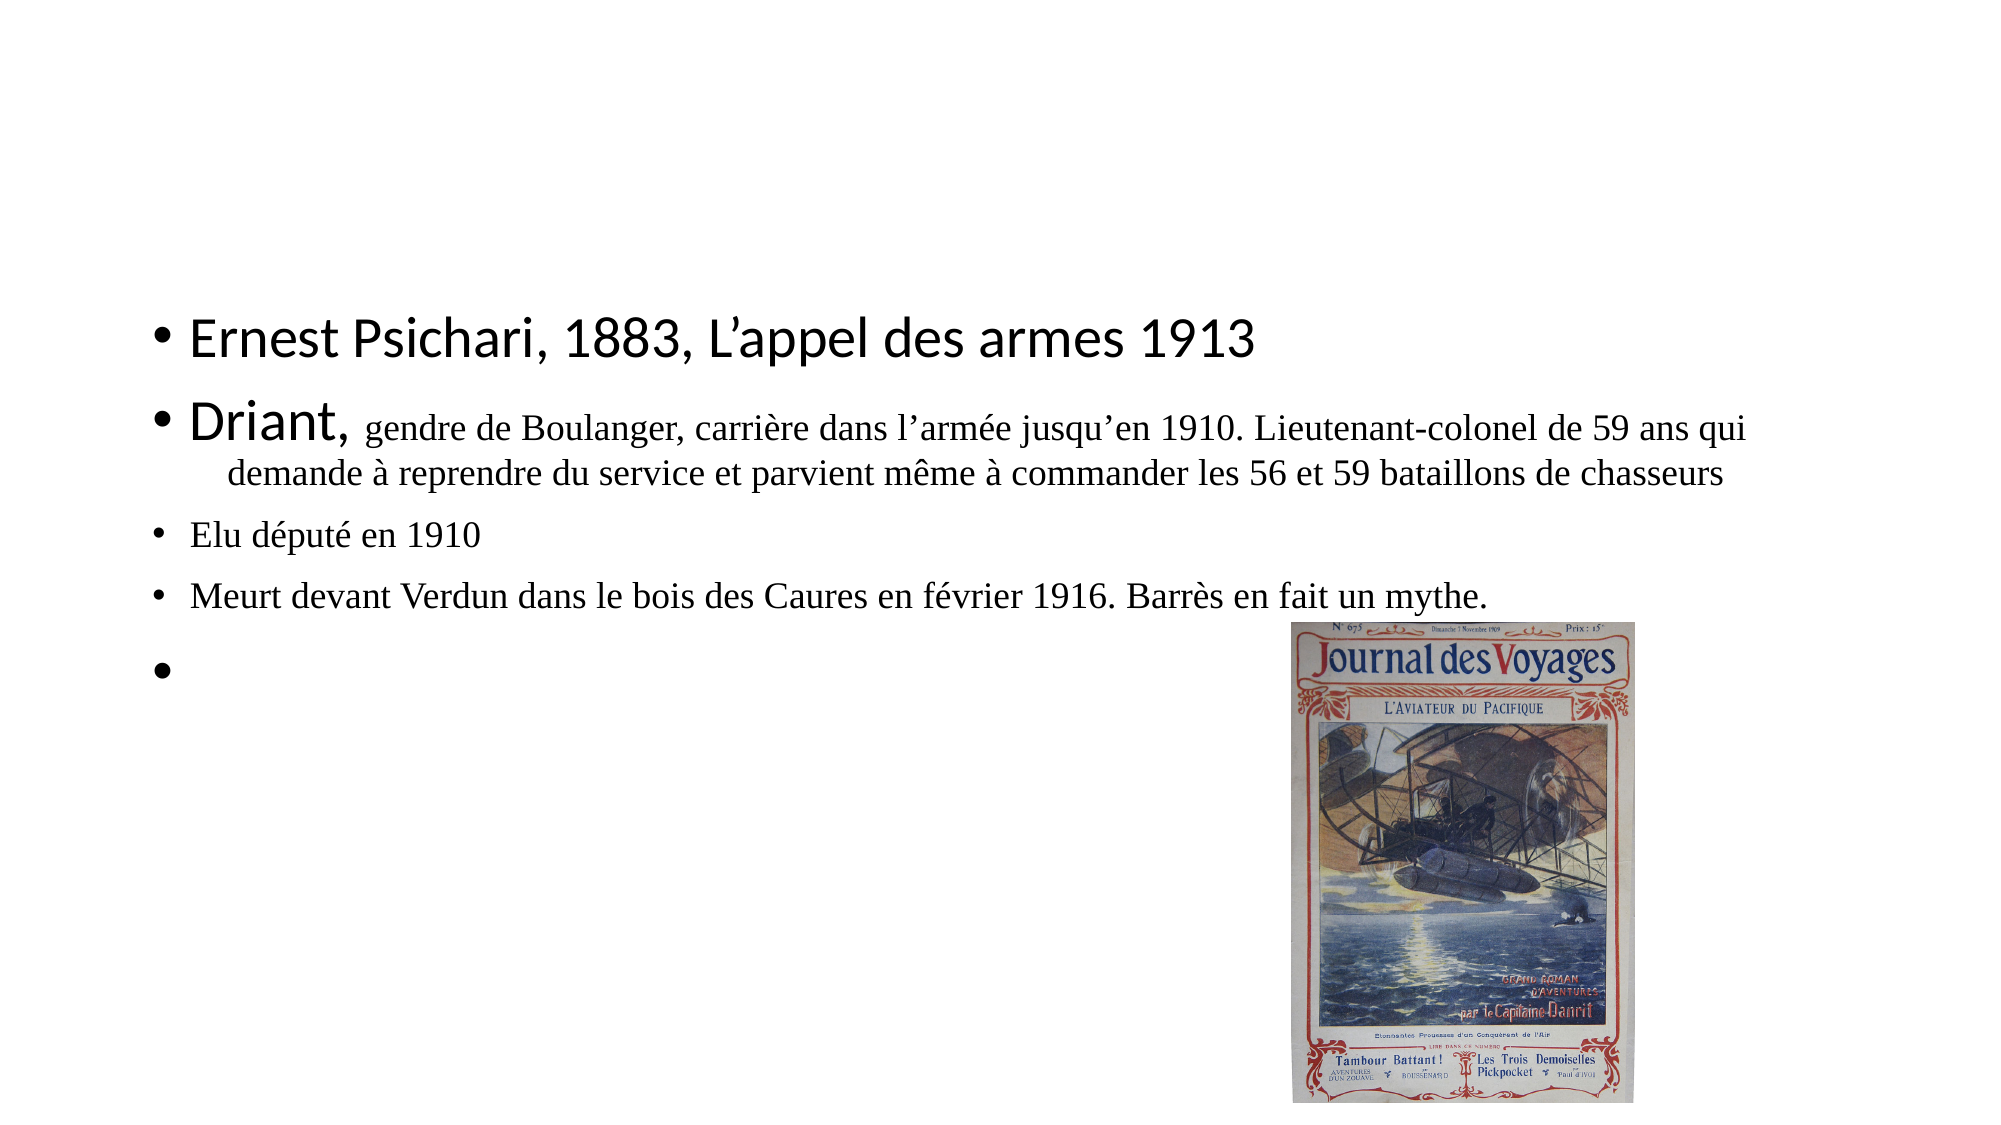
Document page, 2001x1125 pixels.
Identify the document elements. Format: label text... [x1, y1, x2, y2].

picture [1291, 622, 1635, 1103]
list Ernest Psichari, 1883, L’appel des armes 1913 Driant, gendre de Boulanger, carrière dans l’armée jusqu’en 1910. Lieutenant-colonel de 59 ans qui demande à reprendre du service et parvient même à commander les 56 et 59 bataillons de chasseurs Elu député en 1910 Meurt devant Verdun dans le bois des Caures en février 1916. Barrès en fait un mythe. [137, 299, 1863, 1014]
